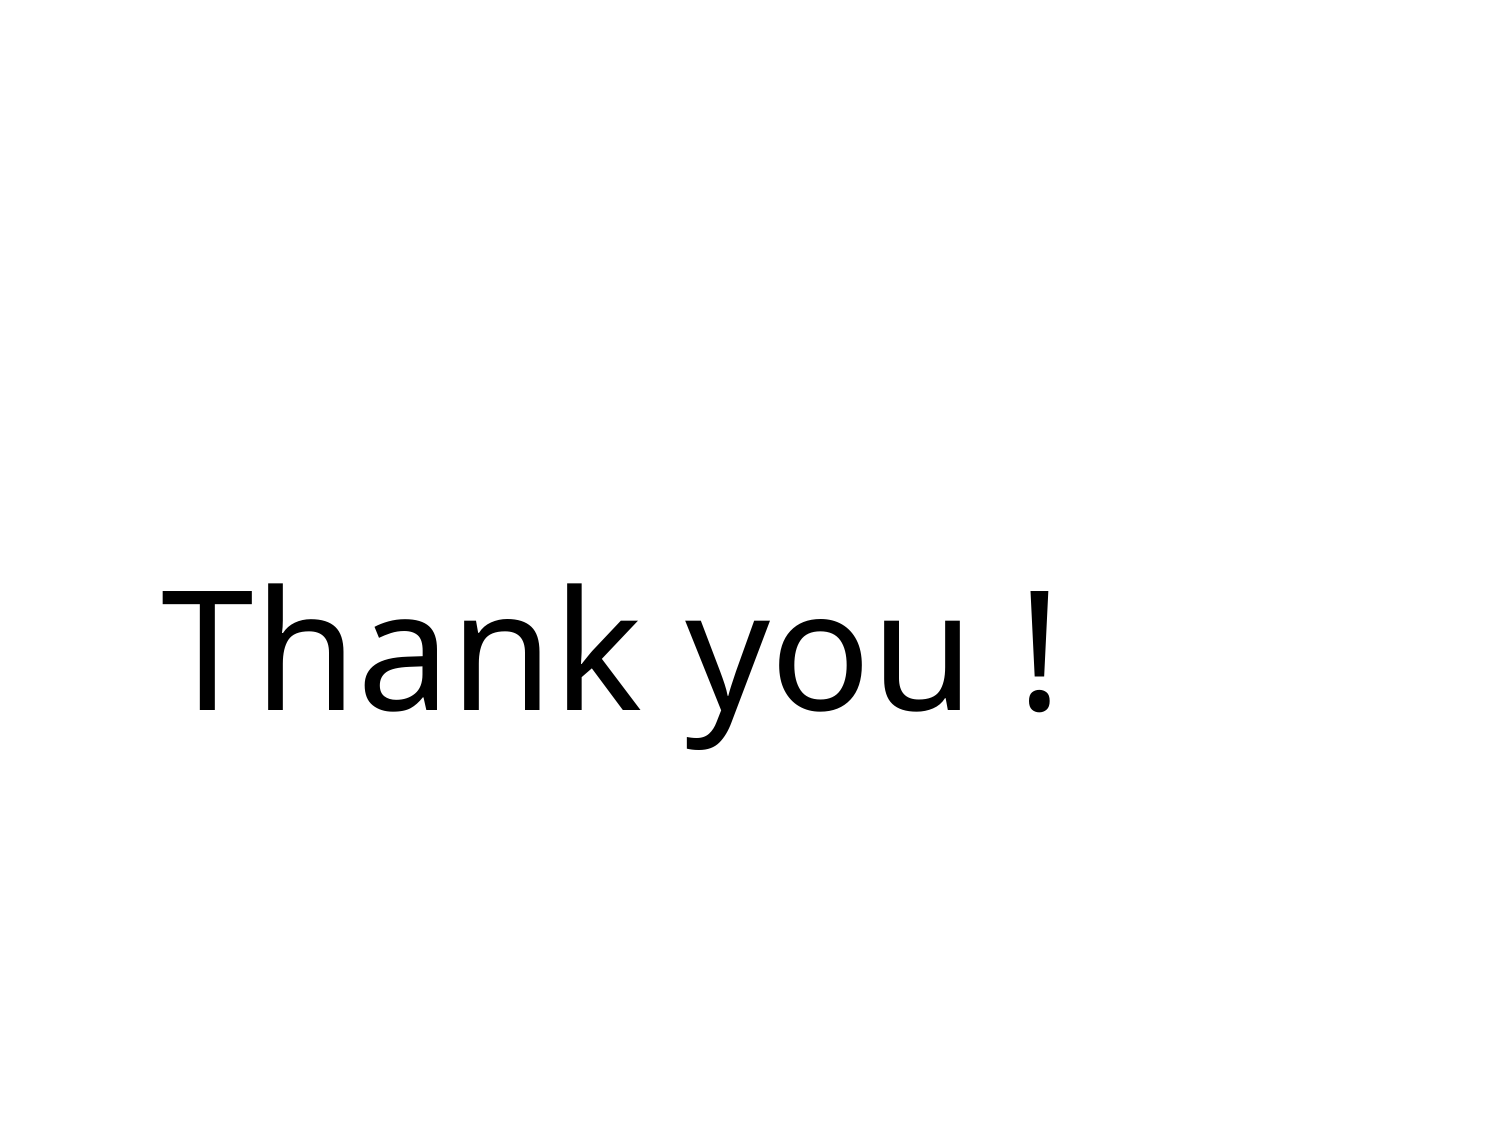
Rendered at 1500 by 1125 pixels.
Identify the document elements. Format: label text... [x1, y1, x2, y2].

text_box Thank you ! [146, 524, 1337, 751]
